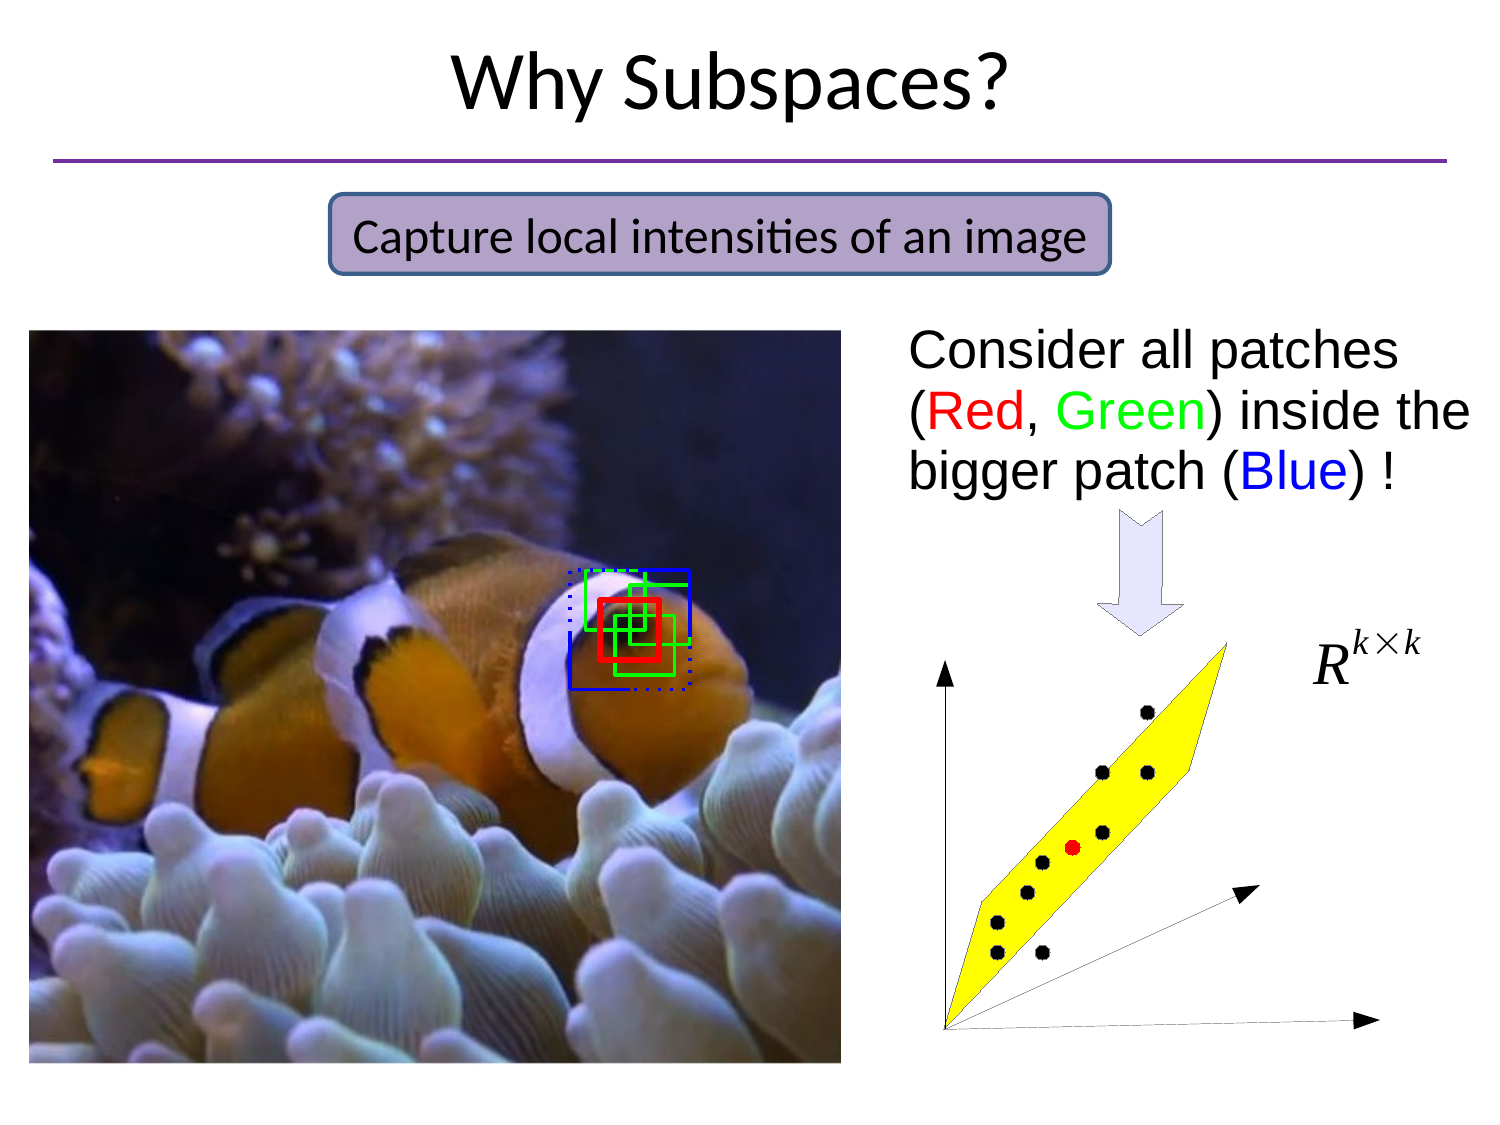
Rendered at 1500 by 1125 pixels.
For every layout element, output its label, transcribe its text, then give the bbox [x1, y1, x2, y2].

chart [1302, 621, 1429, 698]
title Why Subspaces? [75, 19, 1425, 159]
text_box [946, 642, 1227, 1027]
text_box Consider all patches (Red, Green) inside the bigger patch (Blue) ! [893, 312, 1494, 509]
picture [29, 329, 841, 1066]
text_box [1097, 509, 1184, 636]
text_box Capture local intensities of an image [330, 194, 1111, 274]
text_box [1035, 945, 1051, 961]
